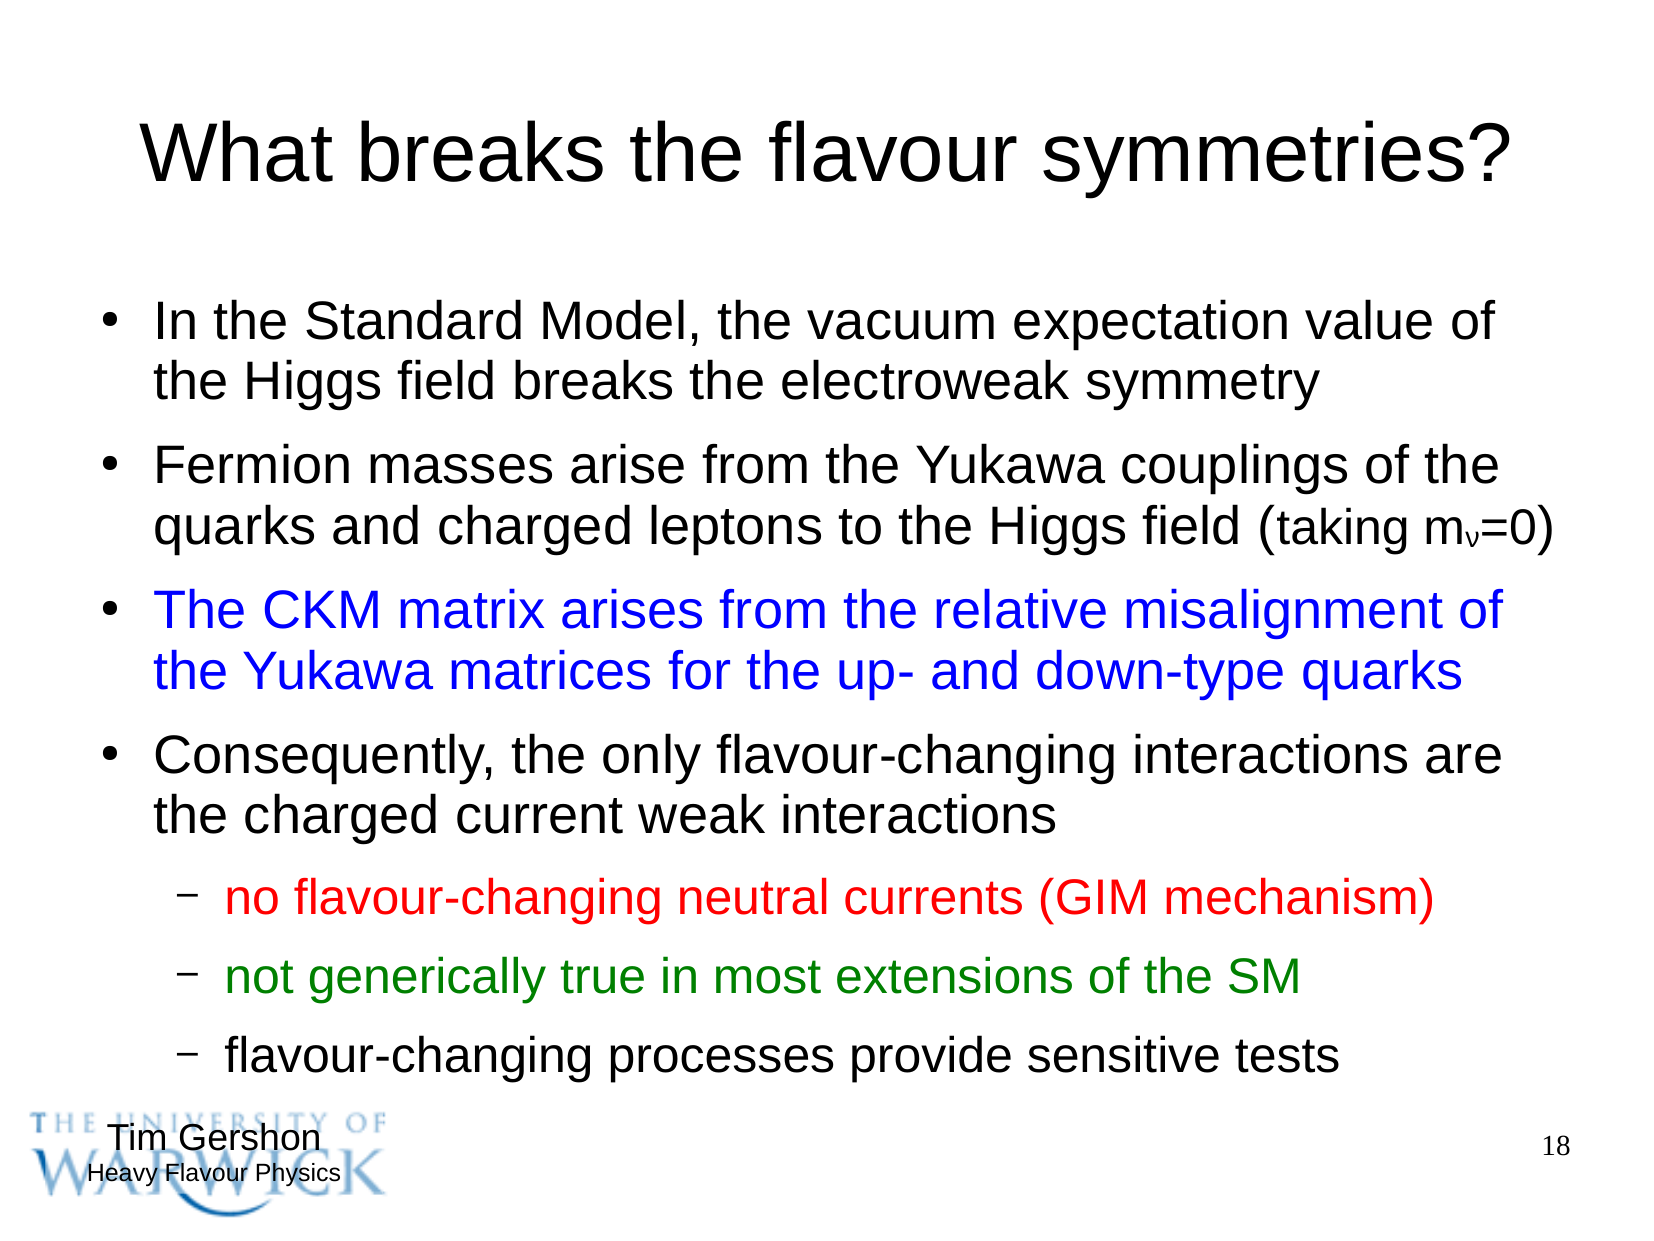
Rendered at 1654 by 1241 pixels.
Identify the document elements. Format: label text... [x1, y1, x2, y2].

title What breaks the flavour symmetries? [82, 56, 1571, 250]
text_box Tim Gershon Heavy Flavour Physics [45, 1108, 383, 1194]
list In the Standard Model, the vacuum expectation value of the Higgs field breaks the electroweak symmetry Fermion masses arise from the Yukawa couplings of the quarks and charged leptons to the Higgs field (taking mν=0) The CKM matrix arises from the relative misalignment of the Yukawa matrices for the up- and down-type quarks Consequently, the only flavour-changing interactions are the charged current weak interactions no flavour-changing neutral currents (GIM mechanism) not generically true in most extensions of the SM flavour-changing processes provide sensitive tests [82, 290, 1571, 1100]
picture [19, 1106, 406, 1232]
